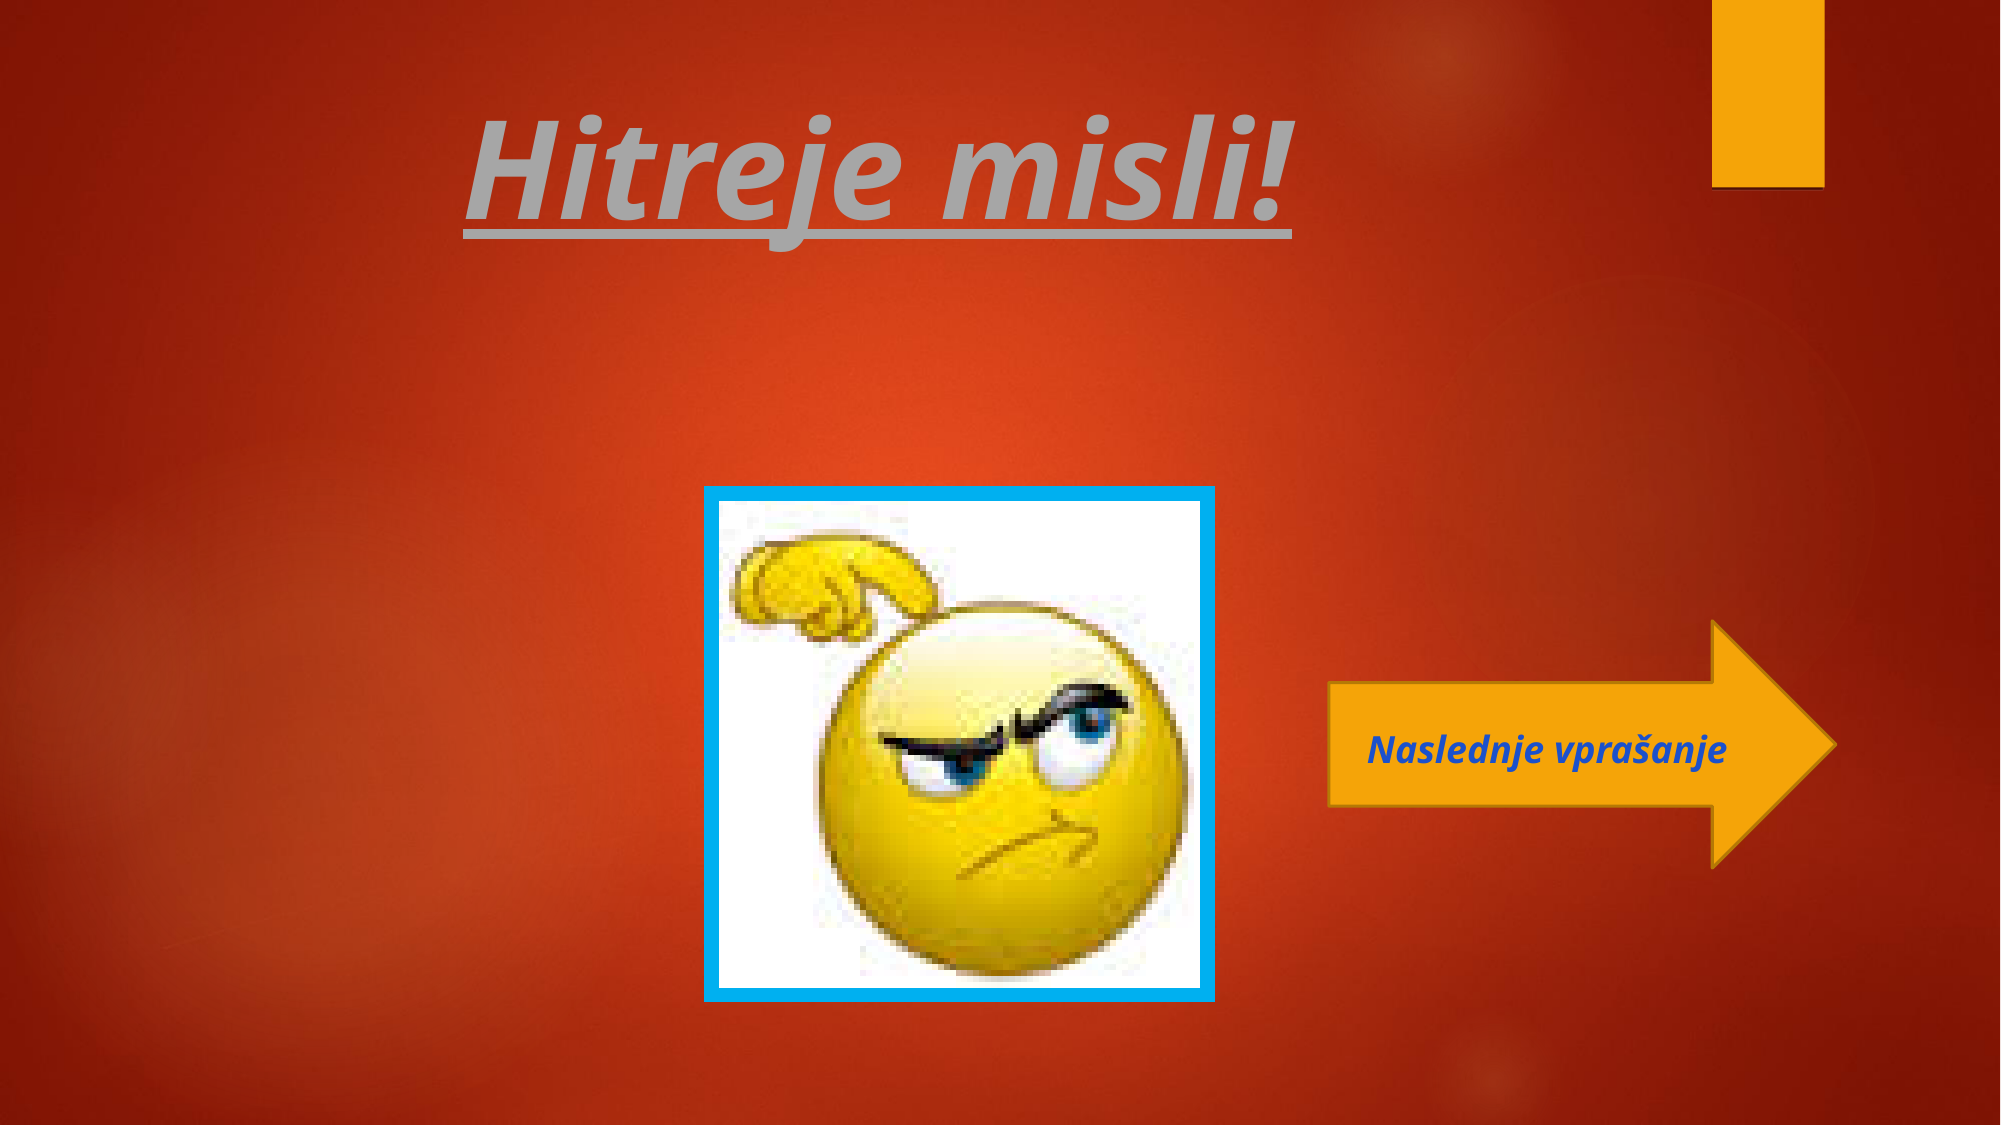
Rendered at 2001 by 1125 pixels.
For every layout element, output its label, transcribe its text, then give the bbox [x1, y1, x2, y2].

picture [0, 0, 2001, 1125]
title Hitreje misli! [106, 74, 1649, 304]
text_box Naslednje vprašanje [1352, 718, 1771, 778]
text_box [1328, 620, 1836, 868]
